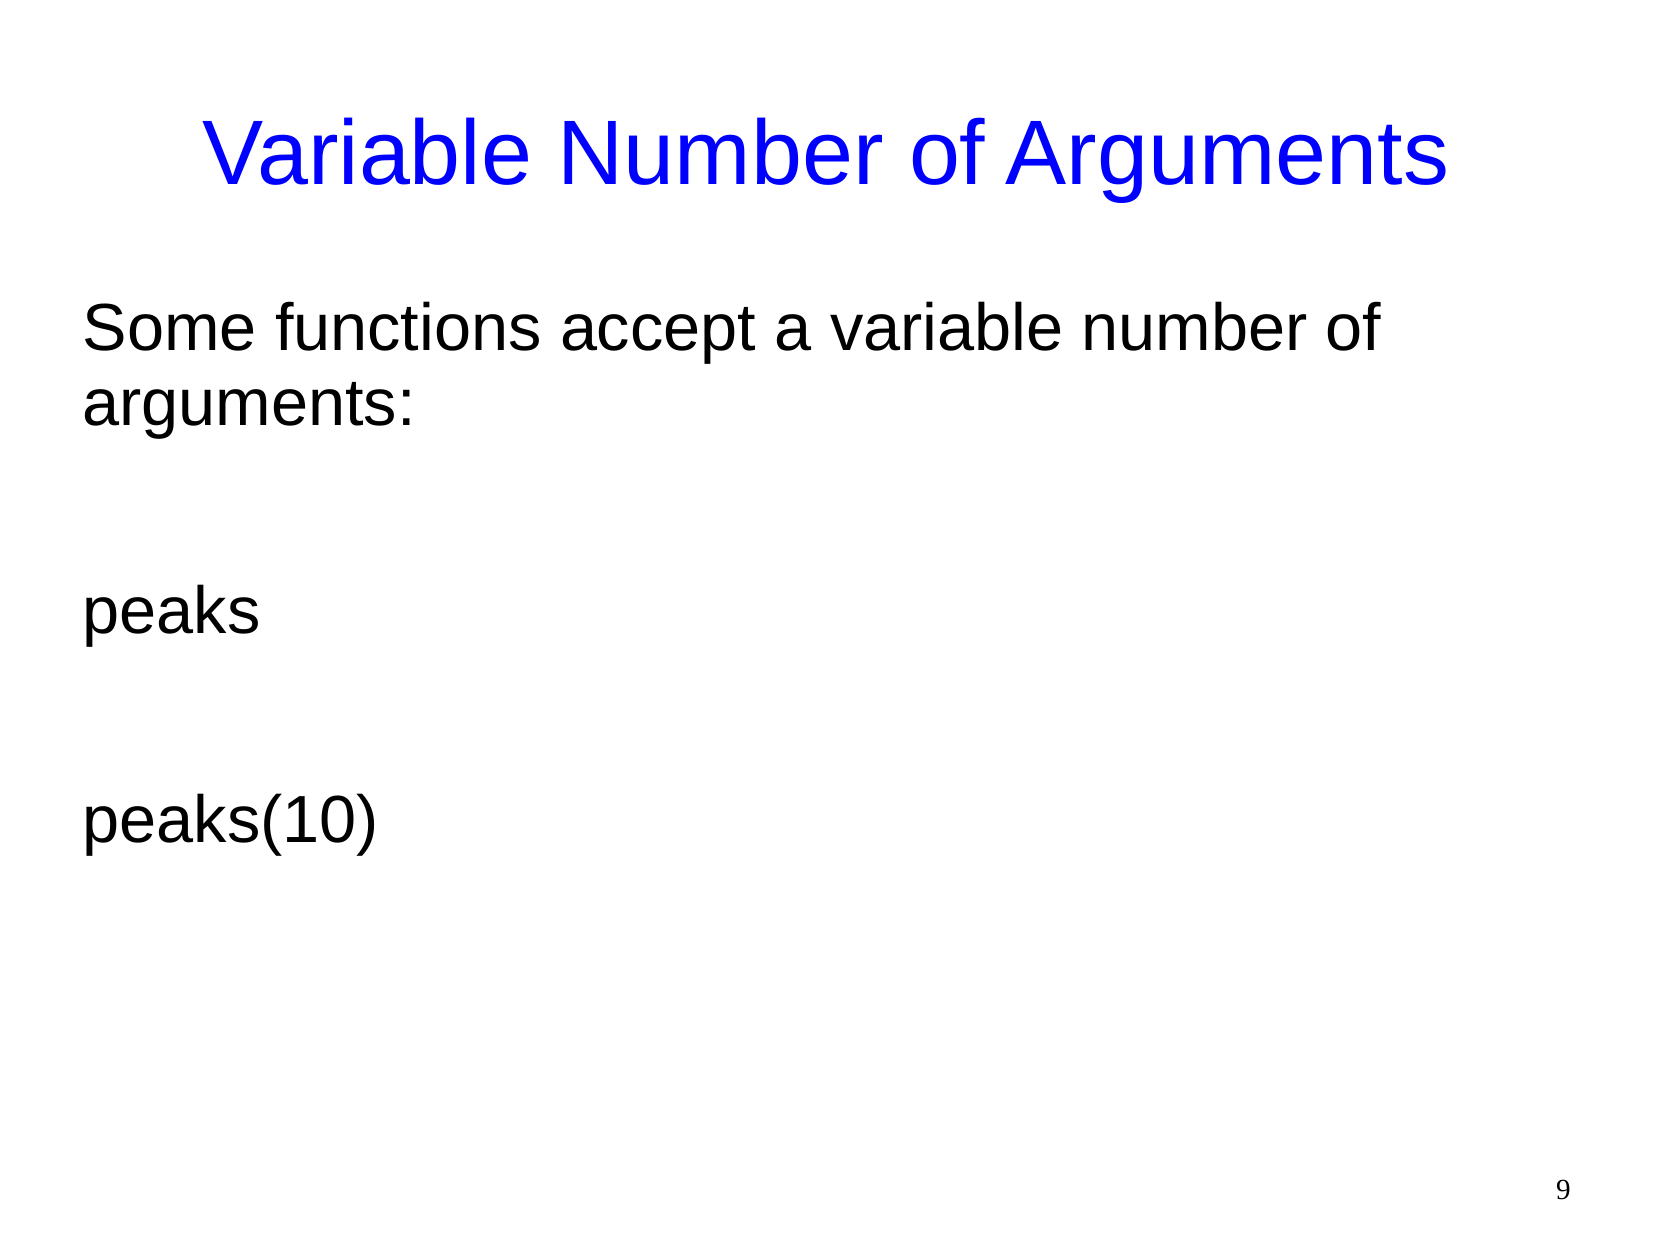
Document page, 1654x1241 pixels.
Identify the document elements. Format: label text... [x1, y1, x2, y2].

list Some functions accept a variable number of arguments: peaks peaks(10) [82, 290, 1571, 1094]
title Variable Number of Arguments [82, 56, 1571, 250]
